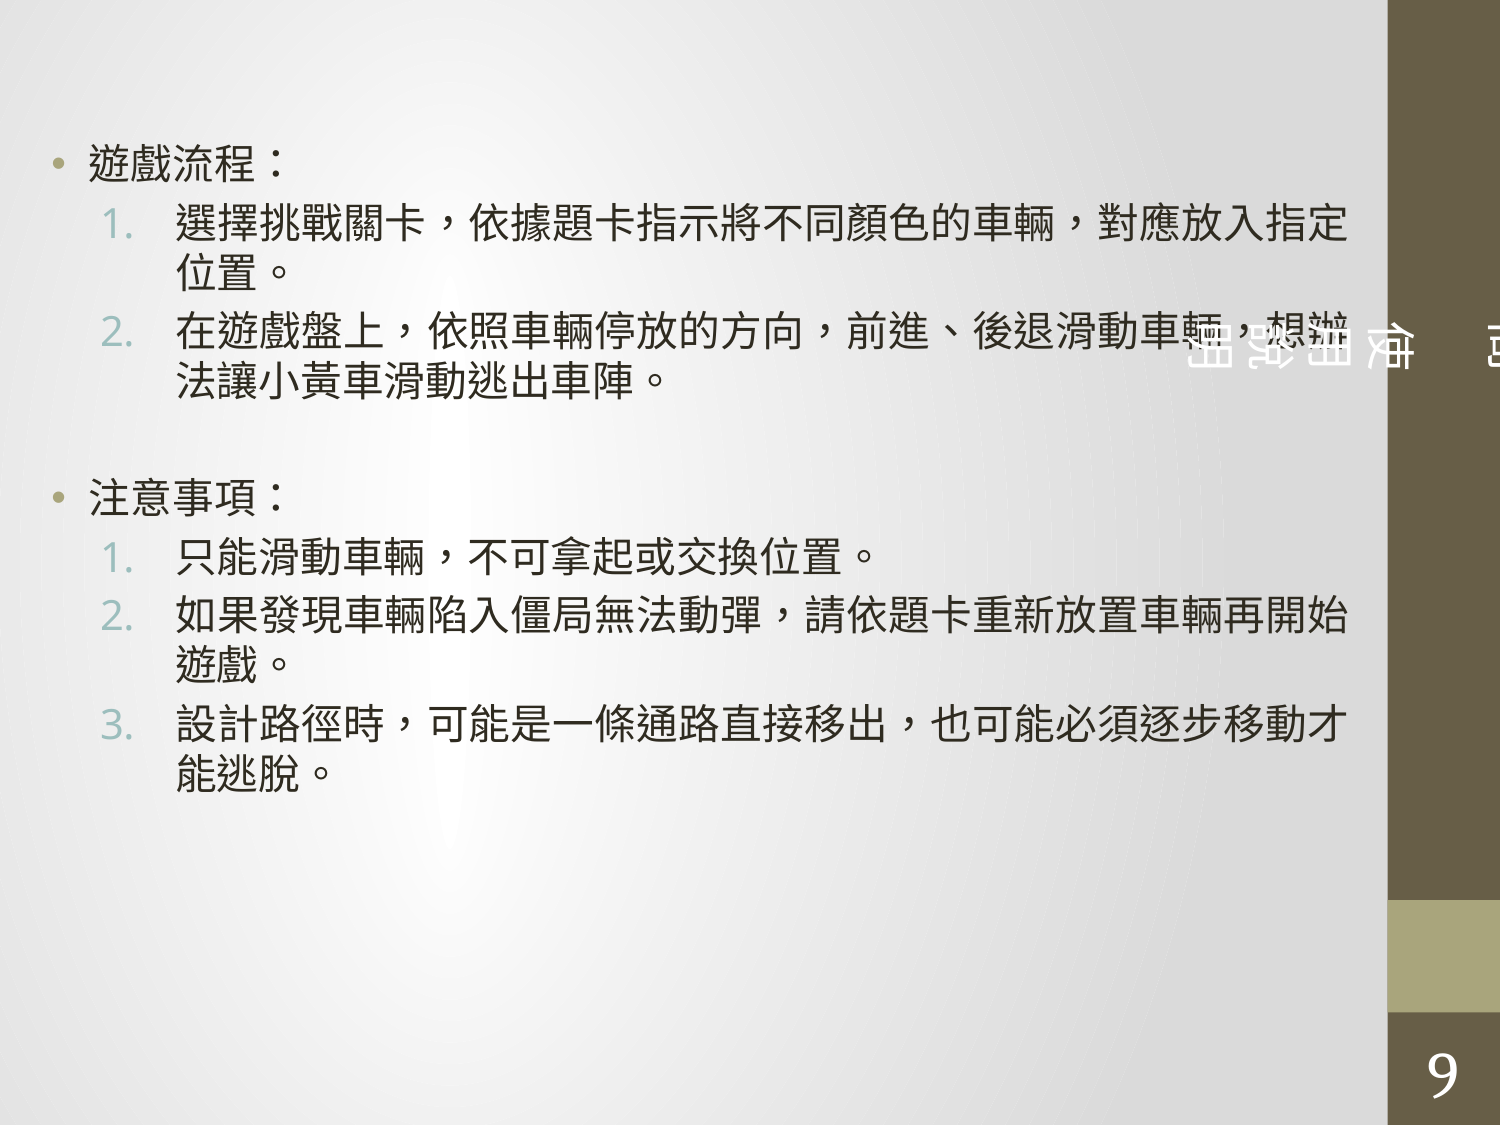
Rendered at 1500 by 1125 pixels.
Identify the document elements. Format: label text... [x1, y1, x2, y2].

list 遊戲流程： 選擇挑戰關卡，依據題卡指示將不同顏色的車輛，對應放入指定位置。 在遊戲盤上，依照車輛停放的方向，前進、後退滑動車輛，想辦法讓小黃車滑動逃出車陣。 注意事項： 只能滑動車輛，不可拿起或交換位置。 如果發現車輛陷入僵局無法動彈，請依題卡重新放置車輛再開始遊戲。 設計路徑時，可能是一條通路直接移出，也可能必須逐步移動才能逃脫。 [17, 62, 1365, 874]
text_box 9 [1387, 1023, 1500, 1119]
text_box 塞車時間 使用說明 [1392, 0, 1484, 705]
